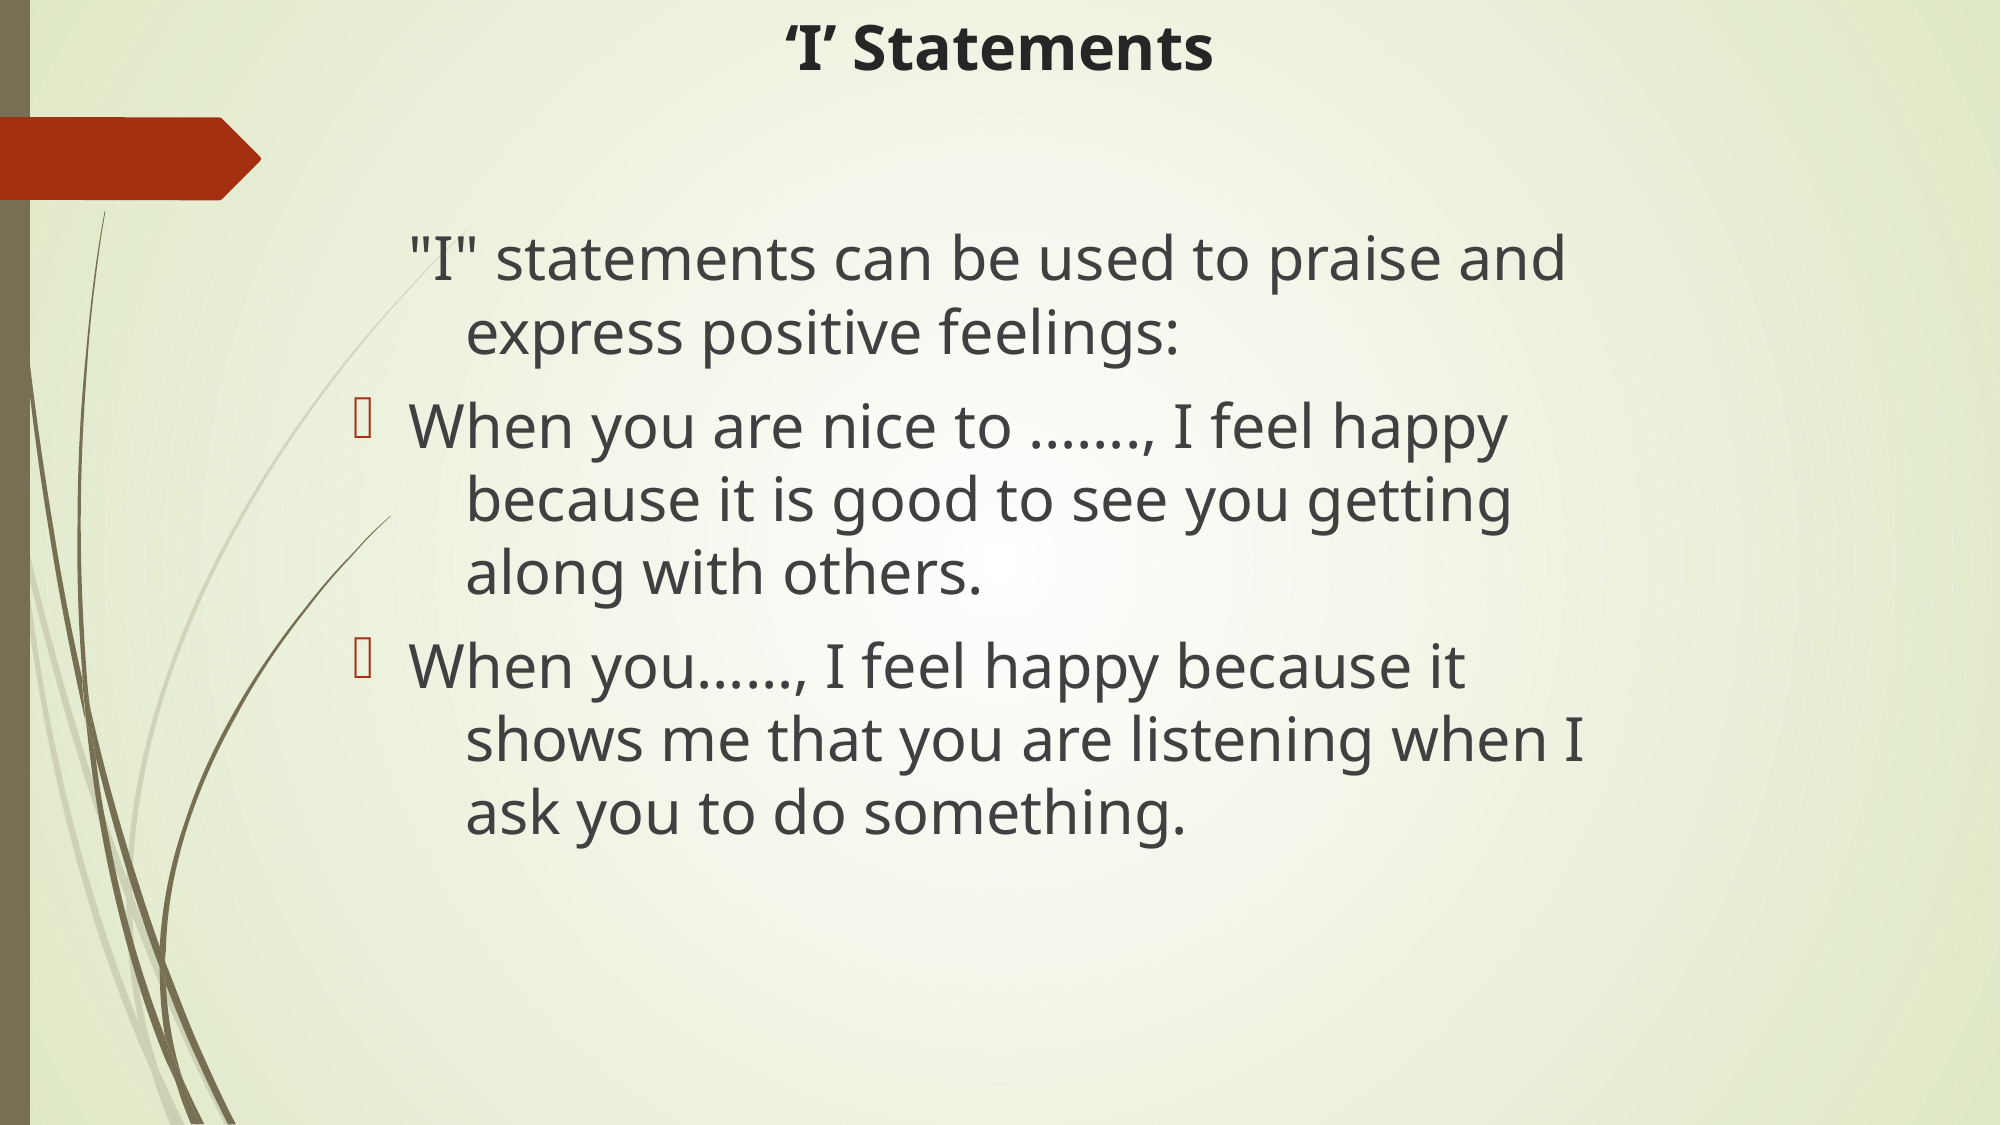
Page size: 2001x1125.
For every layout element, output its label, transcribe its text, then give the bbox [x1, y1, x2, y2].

list "I" statements can be used to praise and express positive feelings: When you are nice to ……., I feel happy because it is good to see you getting along with others. When you……, I feel happy because it shows me that you are listening when I ask you to do something. [337, 212, 1613, 888]
title ‘I’ Statements [362, 0, 1638, 91]
